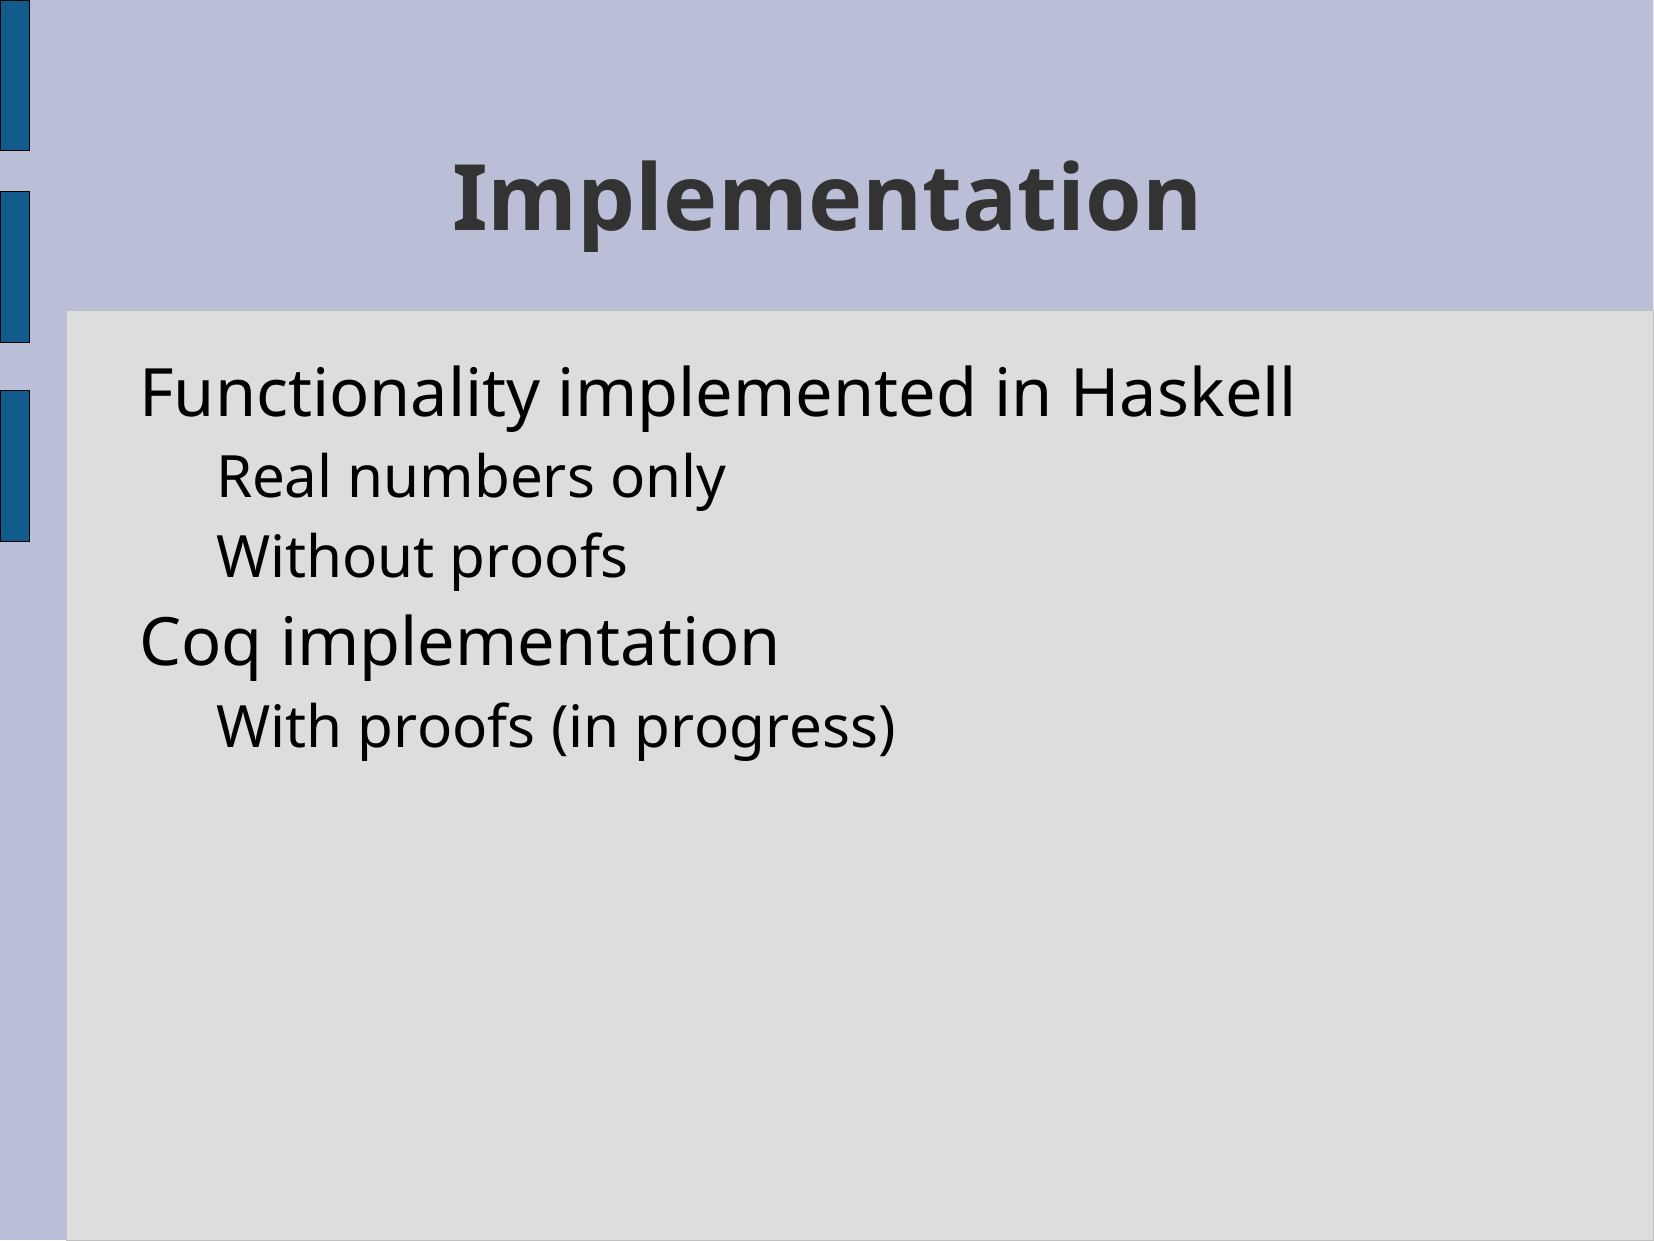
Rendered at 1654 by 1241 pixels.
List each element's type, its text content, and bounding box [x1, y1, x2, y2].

title Implementation [121, 91, 1534, 299]
list Functionality implemented in Haskell Real numbers only Without proofs Coq implementation With proofs (in progress) [121, 344, 1534, 1127]
